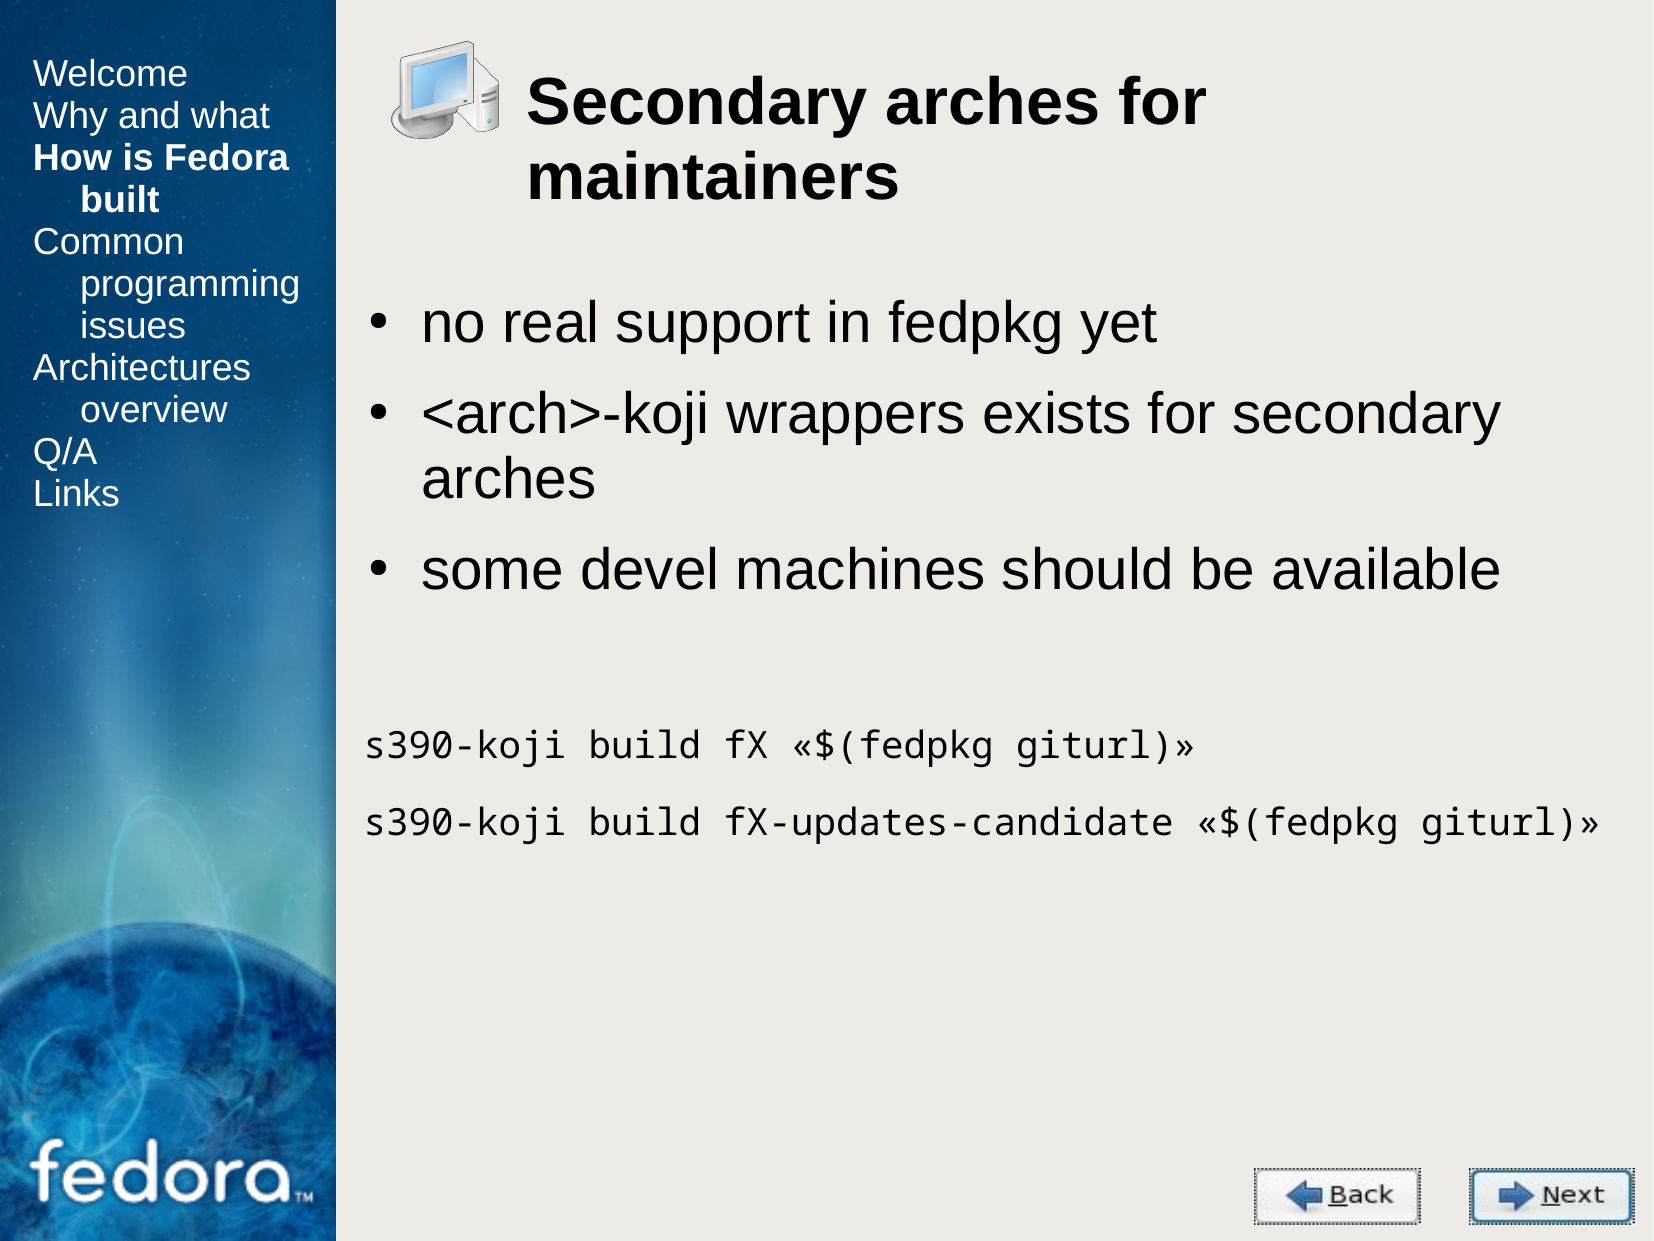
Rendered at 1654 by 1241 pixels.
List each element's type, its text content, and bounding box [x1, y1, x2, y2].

text_box Secondary arches for maintainers [511, 56, 1529, 222]
list no real support in fedpkg yet <arch>-koji wrappers exists for secondary arches some devel machines should be available s390-koji build fX «$(fedpkg giturl)» s390-koji build fX-updates-candidate «$(fedpkg giturl)» [350, 290, 1654, 1094]
text_box Welcome Why and what How is Fedora built Common programming issues Architectures overview Q/A Links [18, 45, 327, 523]
picture [0, 0, 1654, 1241]
